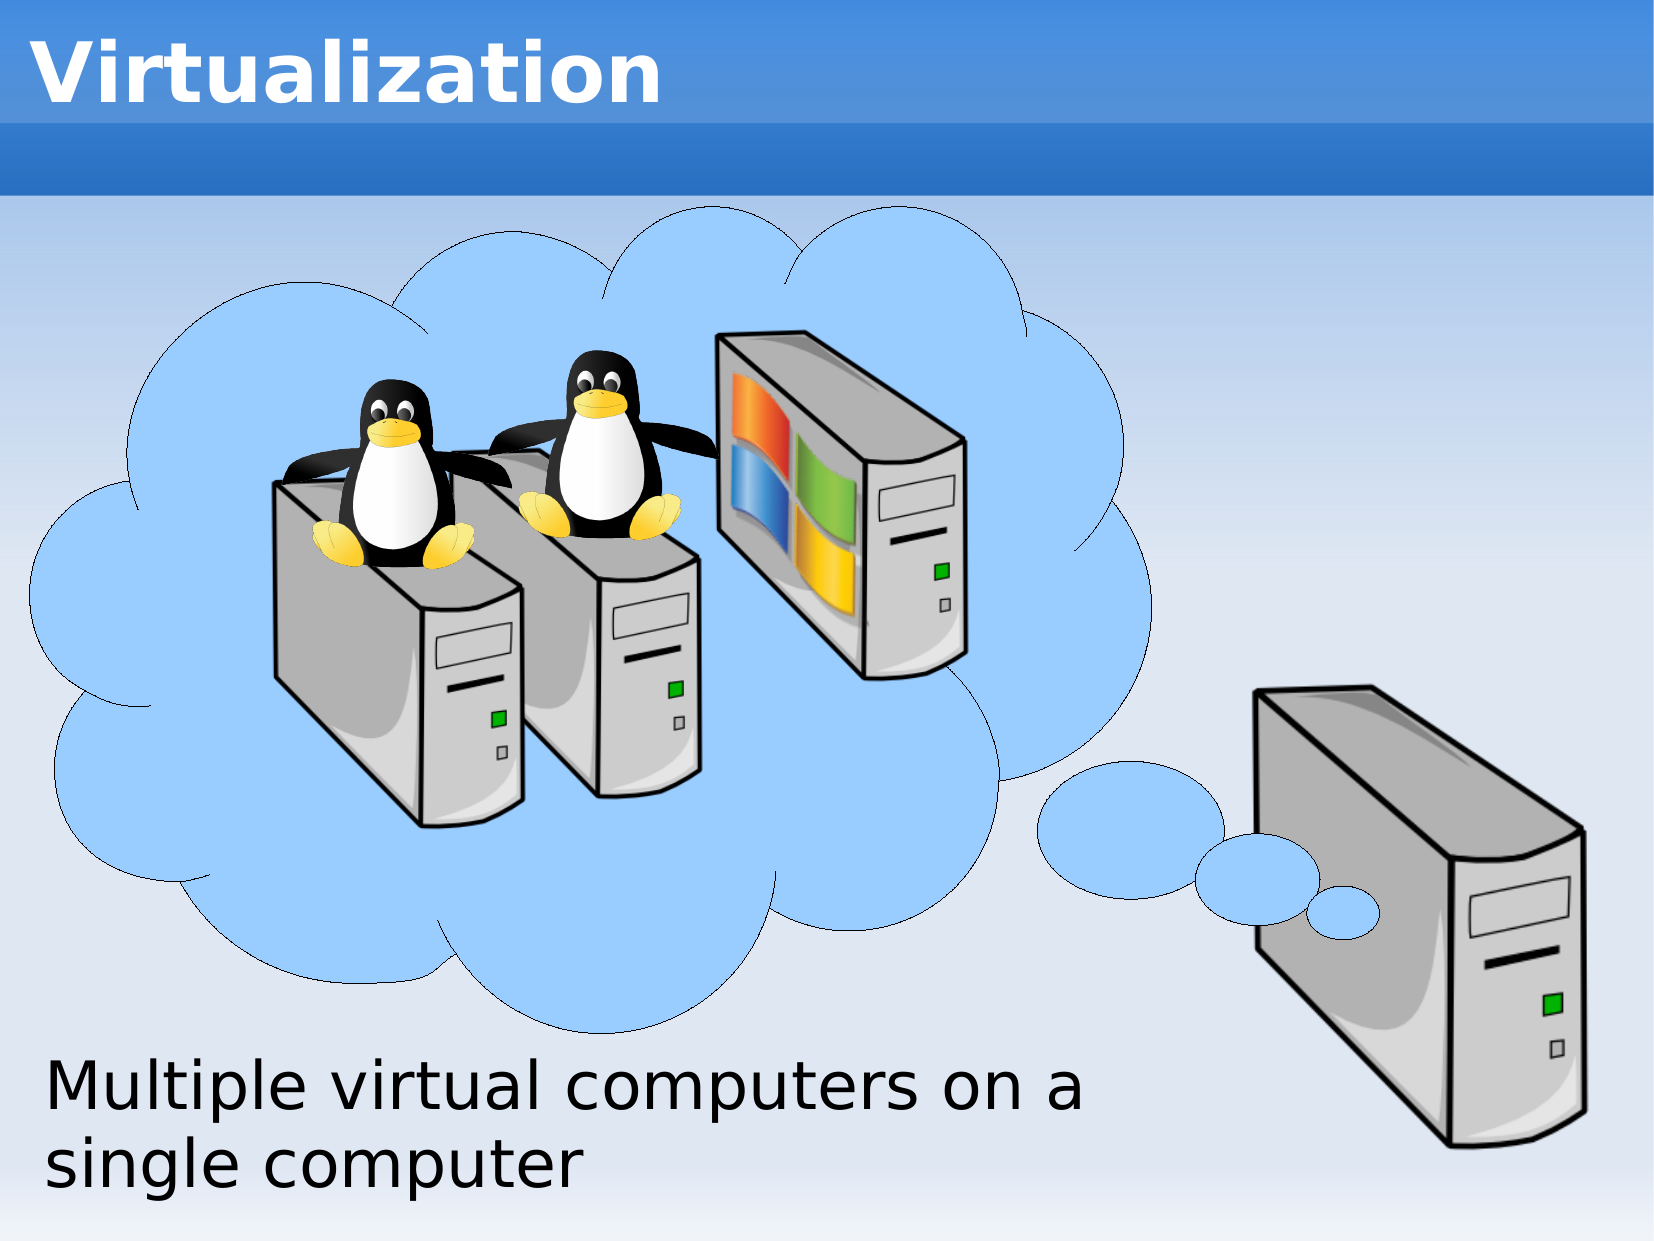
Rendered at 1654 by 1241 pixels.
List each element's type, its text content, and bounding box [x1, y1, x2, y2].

text_box [817, 206, 980, 236]
text_box [637, 206, 788, 236]
text_box [472, 945, 754, 1034]
text_box [1037, 763, 1380, 940]
text_box [296, 975, 428, 984]
text_box [886, 827, 992, 927]
text_box [144, 231, 561, 383]
text_box [29, 482, 118, 870]
picture [0, 0, 1654, 1241]
text_box Multiple virtual computers on a single computer [29, 1040, 1300, 1211]
title Virtualization [29, 0, 1536, 149]
